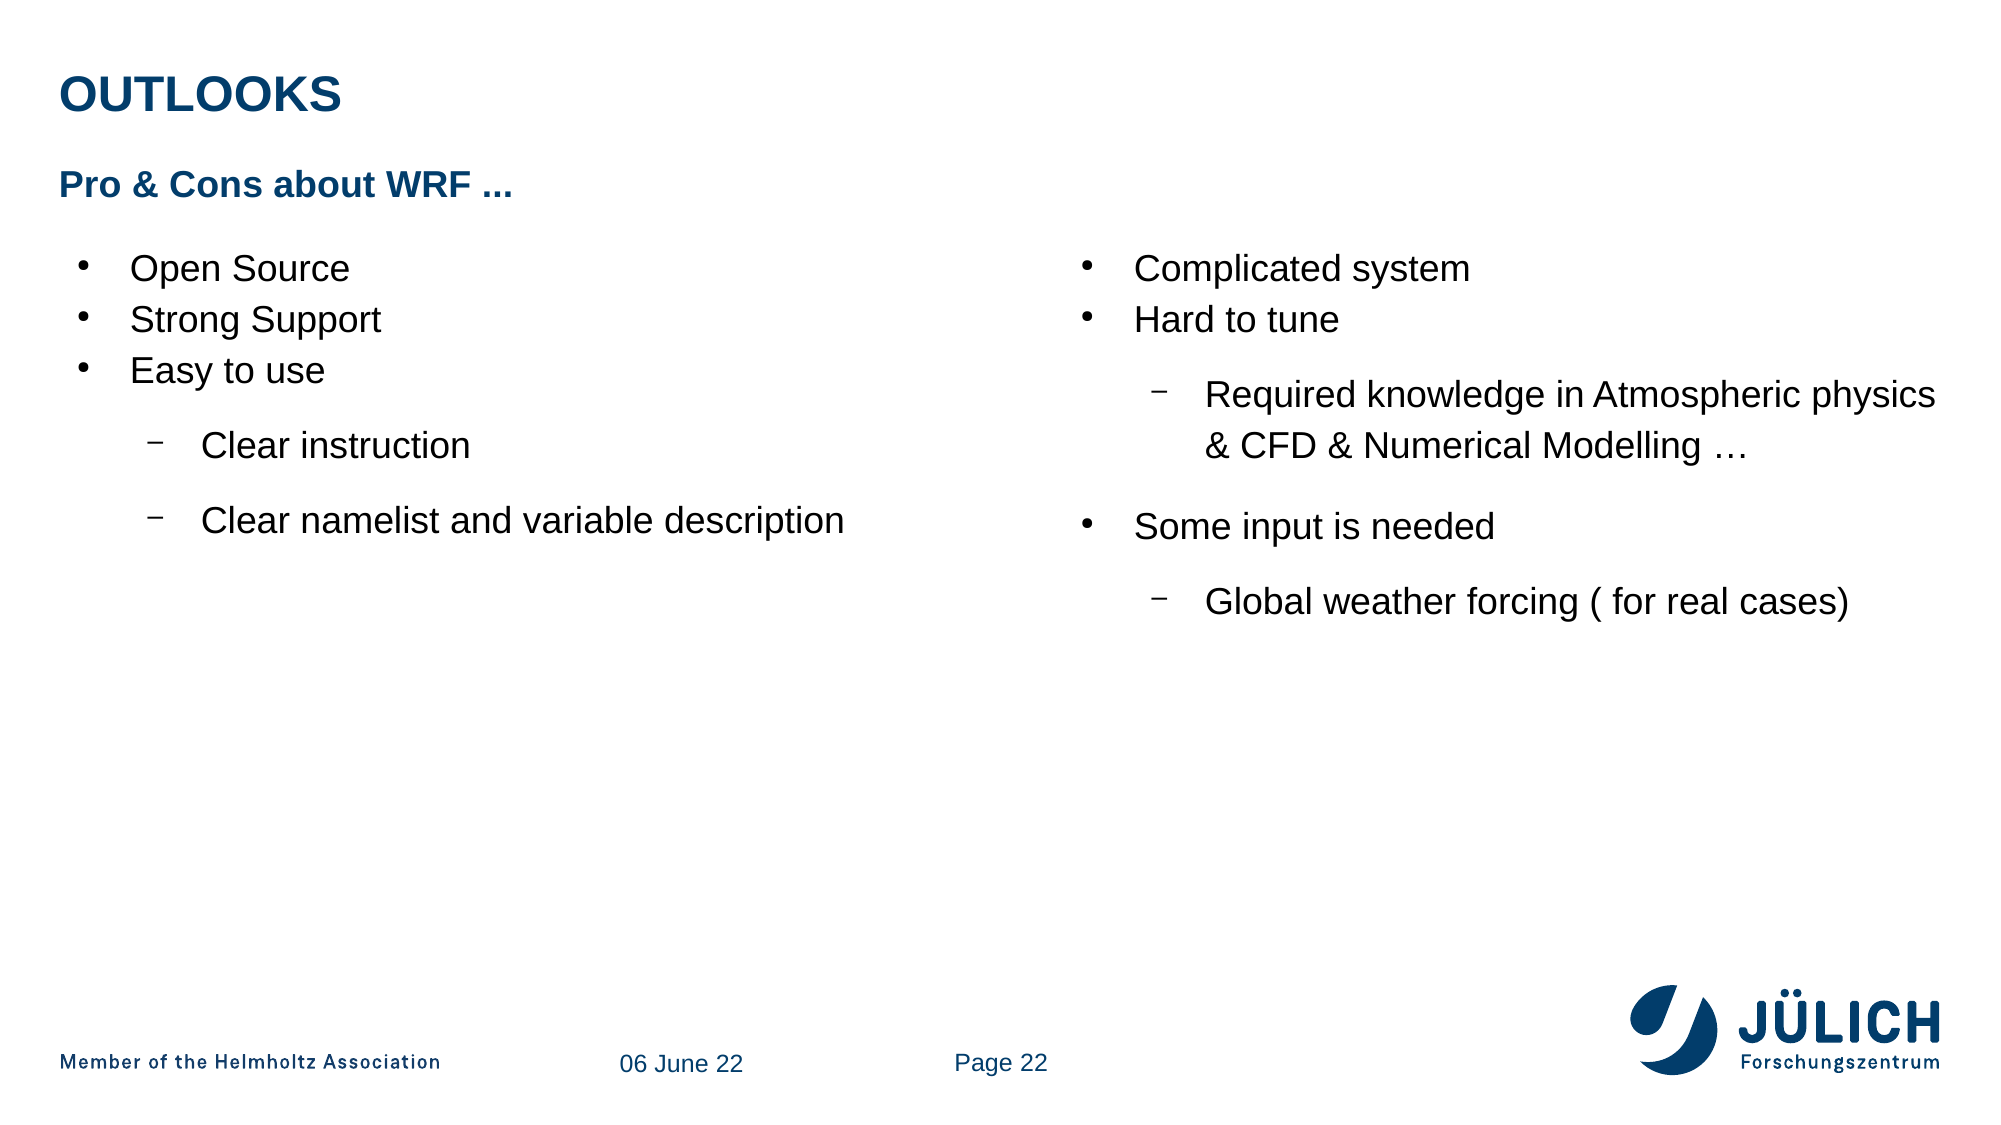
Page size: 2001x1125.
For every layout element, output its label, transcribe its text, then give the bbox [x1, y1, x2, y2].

list Complicated system Hard to tune Required knowledge in Atmospheric physics & CFD & Numerical Modelling … Some input is needed Global weather forcing ( for real cases) [1062, 237, 1955, 947]
slide_number Page <number> [954, 1046, 1073, 1084]
text_box 06 June 22 [619, 1047, 883, 1084]
title Outlooks [59, 53, 1938, 237]
list Open Source Strong Support Easy to use Clear instruction Clear namelist and variable description [59, 237, 951, 947]
list Pro & Cons about WRF ... [58, 154, 1937, 238]
